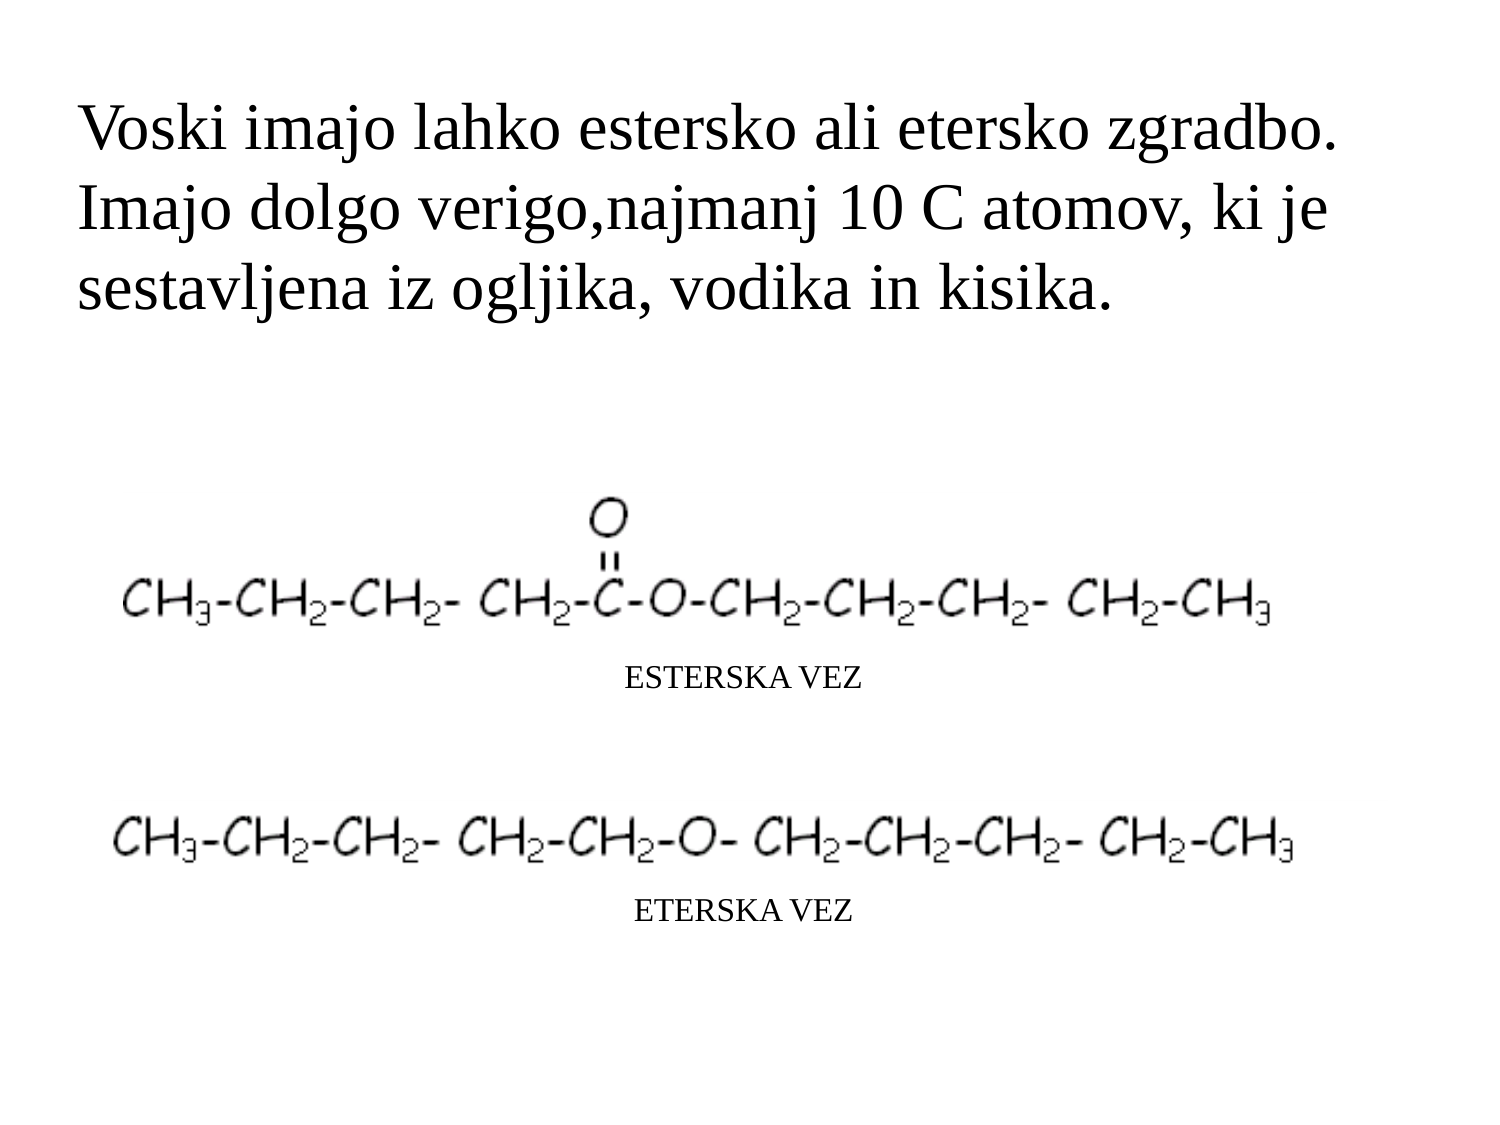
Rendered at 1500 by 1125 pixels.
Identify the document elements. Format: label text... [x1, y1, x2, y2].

picture [112, 799, 1388, 872]
picture [123, 491, 1317, 642]
subtitle Voski imajo lahko estersko ali etersko zgradbo. Imajo dolgo verigo,najmanj 10 C atomov, ki je sestavljena iz ogljika, vodika in kisika. ESTERSKA VEZ ETERSKA VEZ [62, 75, 1425, 1050]
